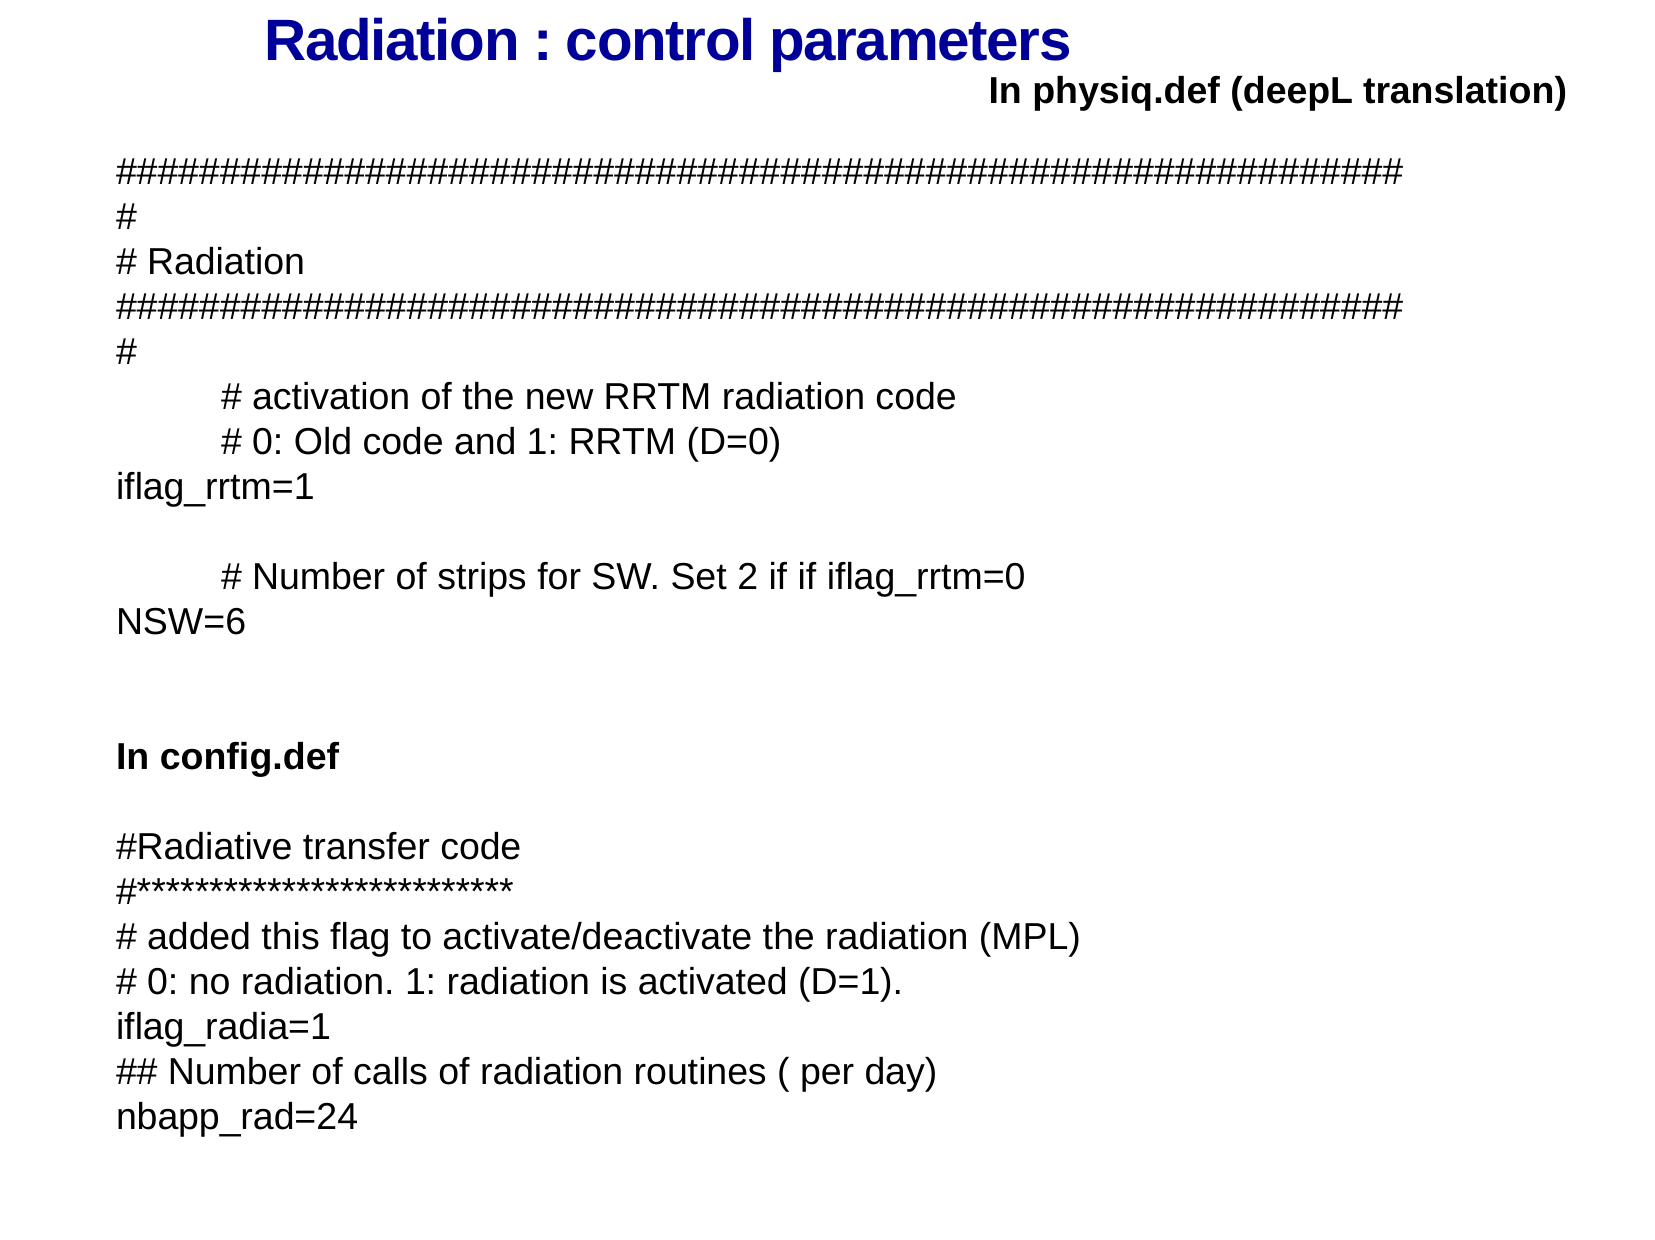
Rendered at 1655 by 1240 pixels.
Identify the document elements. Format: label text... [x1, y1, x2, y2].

text_box In physiq.def (deepL translation) [973, 59, 1655, 116]
text_box ############################################################### # Radiation ############################################################### # activation of the new RRTM radiation code # 0: Old code and 1: RRTM (D=0) iflag_rrtm=1 # Number of strips for SW. Set 2 if if iflag_rrtm=0 NSW=6 In config.def #Radiative transfer code #************************** # added this flag to activate/deactivate the radiation (MPL) # 0: no radiation. 1: radiation is activated (D=1). iflag_radia=1 ## Number of calls of radiation routines ( per day) nbapp_rad=24 [101, 139, 1438, 1162]
text_box Radiation : control parameters [264, 2, 1147, 76]
